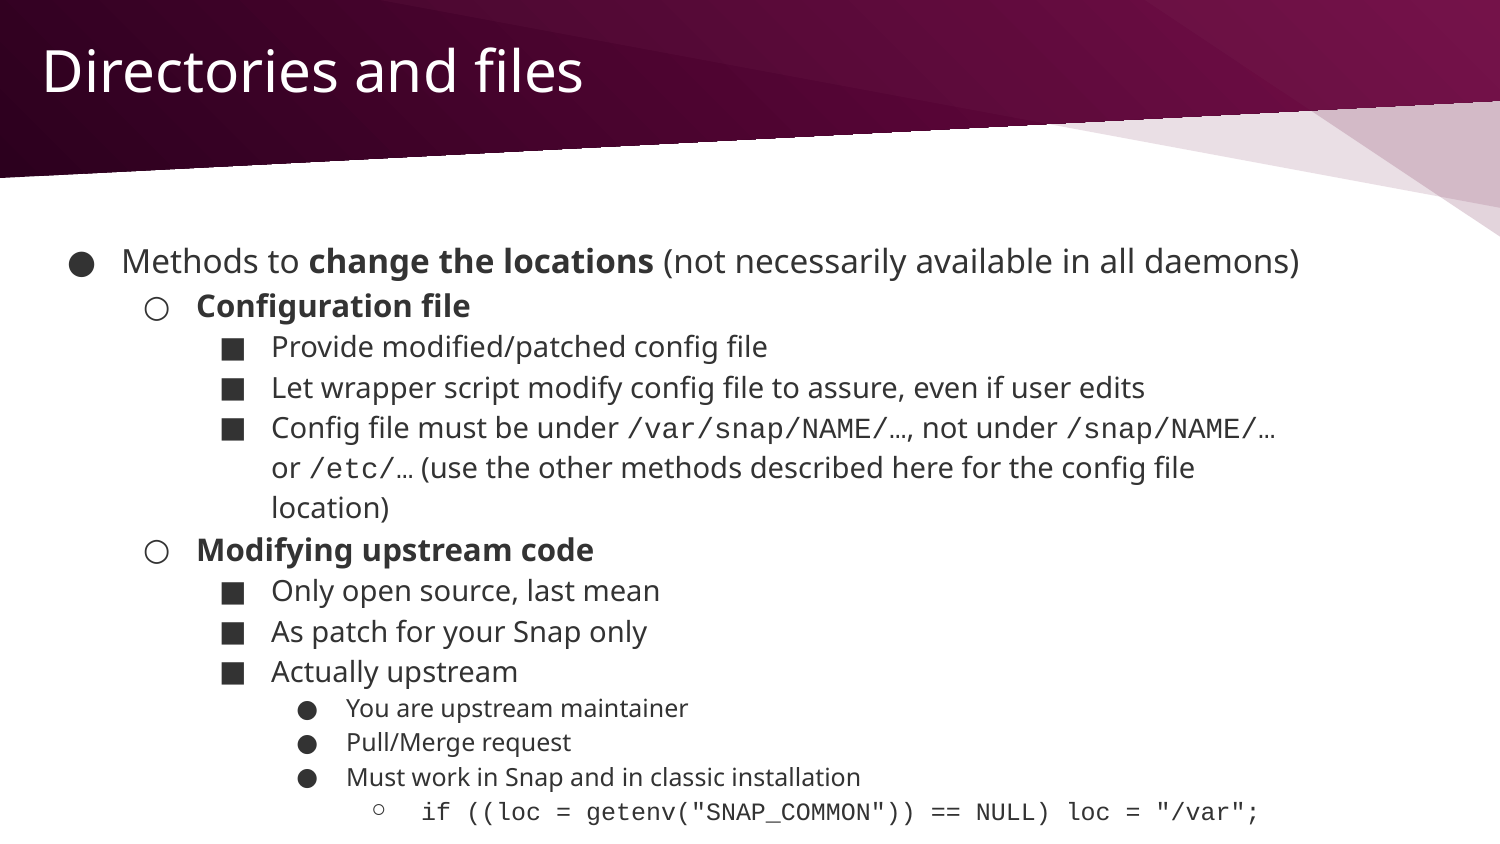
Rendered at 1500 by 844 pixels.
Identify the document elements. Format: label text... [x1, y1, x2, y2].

list Methods to change the locations (not necessarily available in all daemons) Configuration file Provide modified/patched config file Let wrapper script modify config file to assure, even if user edits Config file must be under /var/snap/NAME/…, not under /snap/NAME/… or /etc/… (use the other methods described here for the config file location) Modifying upstream code Only open source, last mean As patch for your Snap only Actually upstream You are upstream maintainer Pull/Merge request Must work in Snap and in classic installation if ((loc = getenv("SNAP_COMMON")) == NULL) loc = "/var"; [35, 229, 1324, 789]
title Directories and files [41, 5, 1336, 134]
